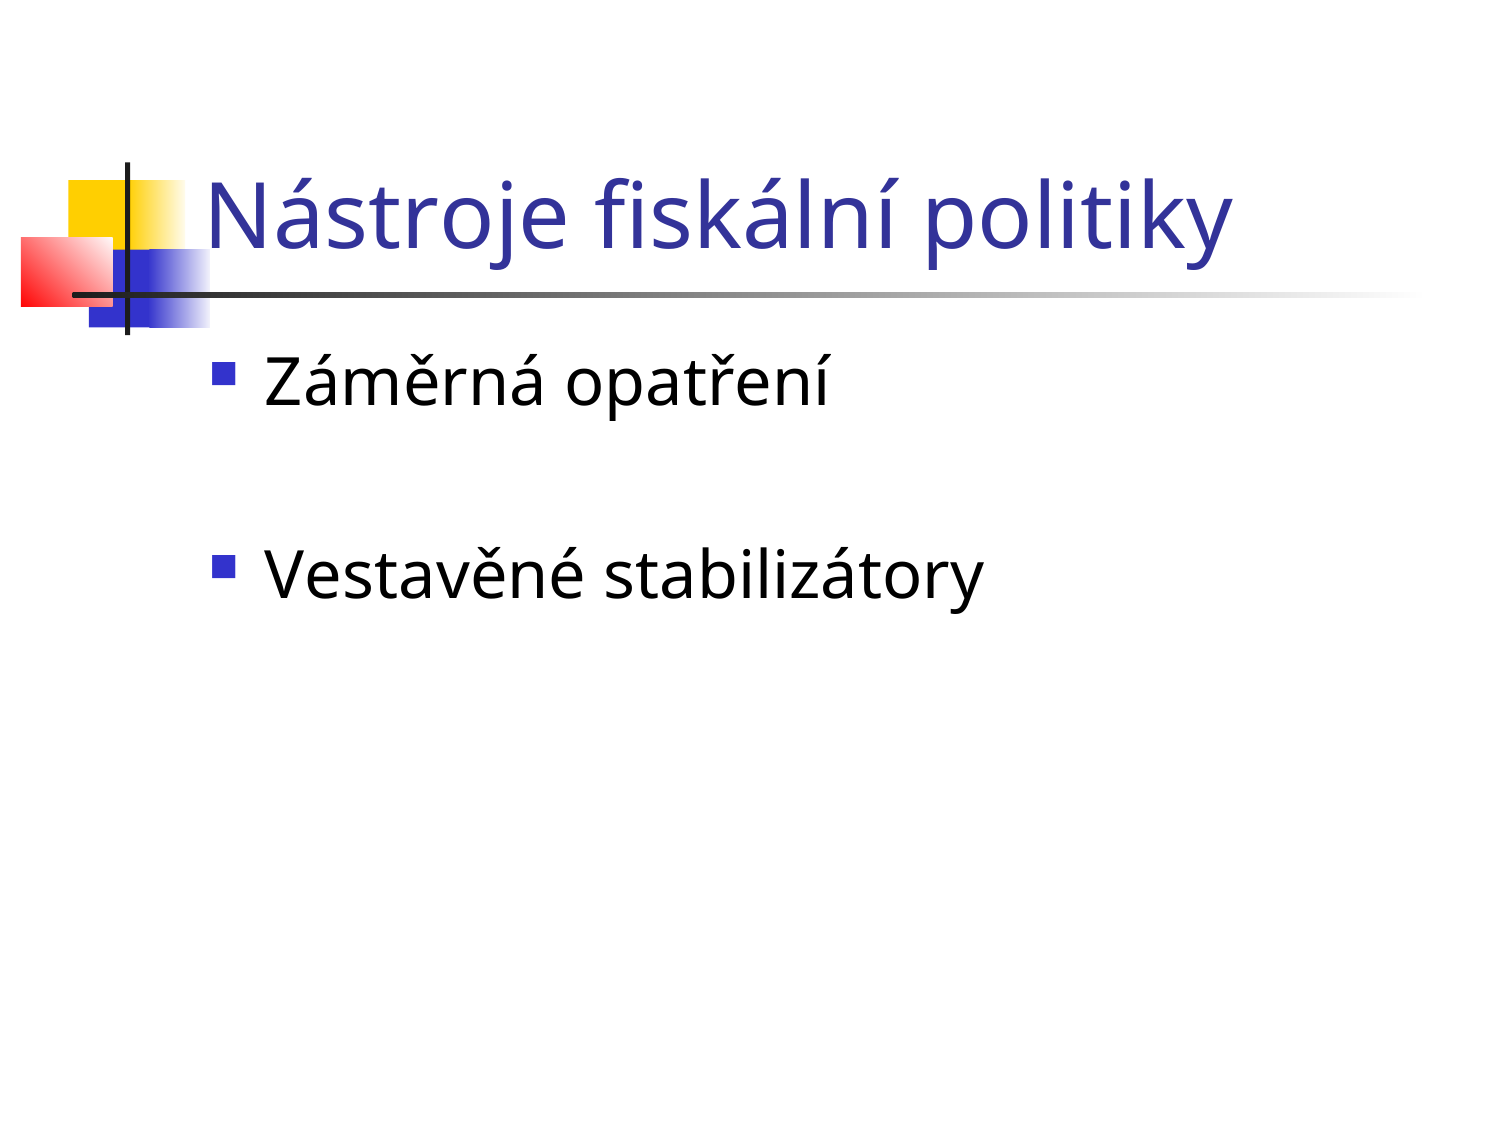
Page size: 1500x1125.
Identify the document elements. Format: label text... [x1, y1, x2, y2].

list Záměrná opatření Vestavěné stabilizátory [193, 331, 1469, 1007]
title Nástroje fiskální politiky [188, 35, 1468, 276]
